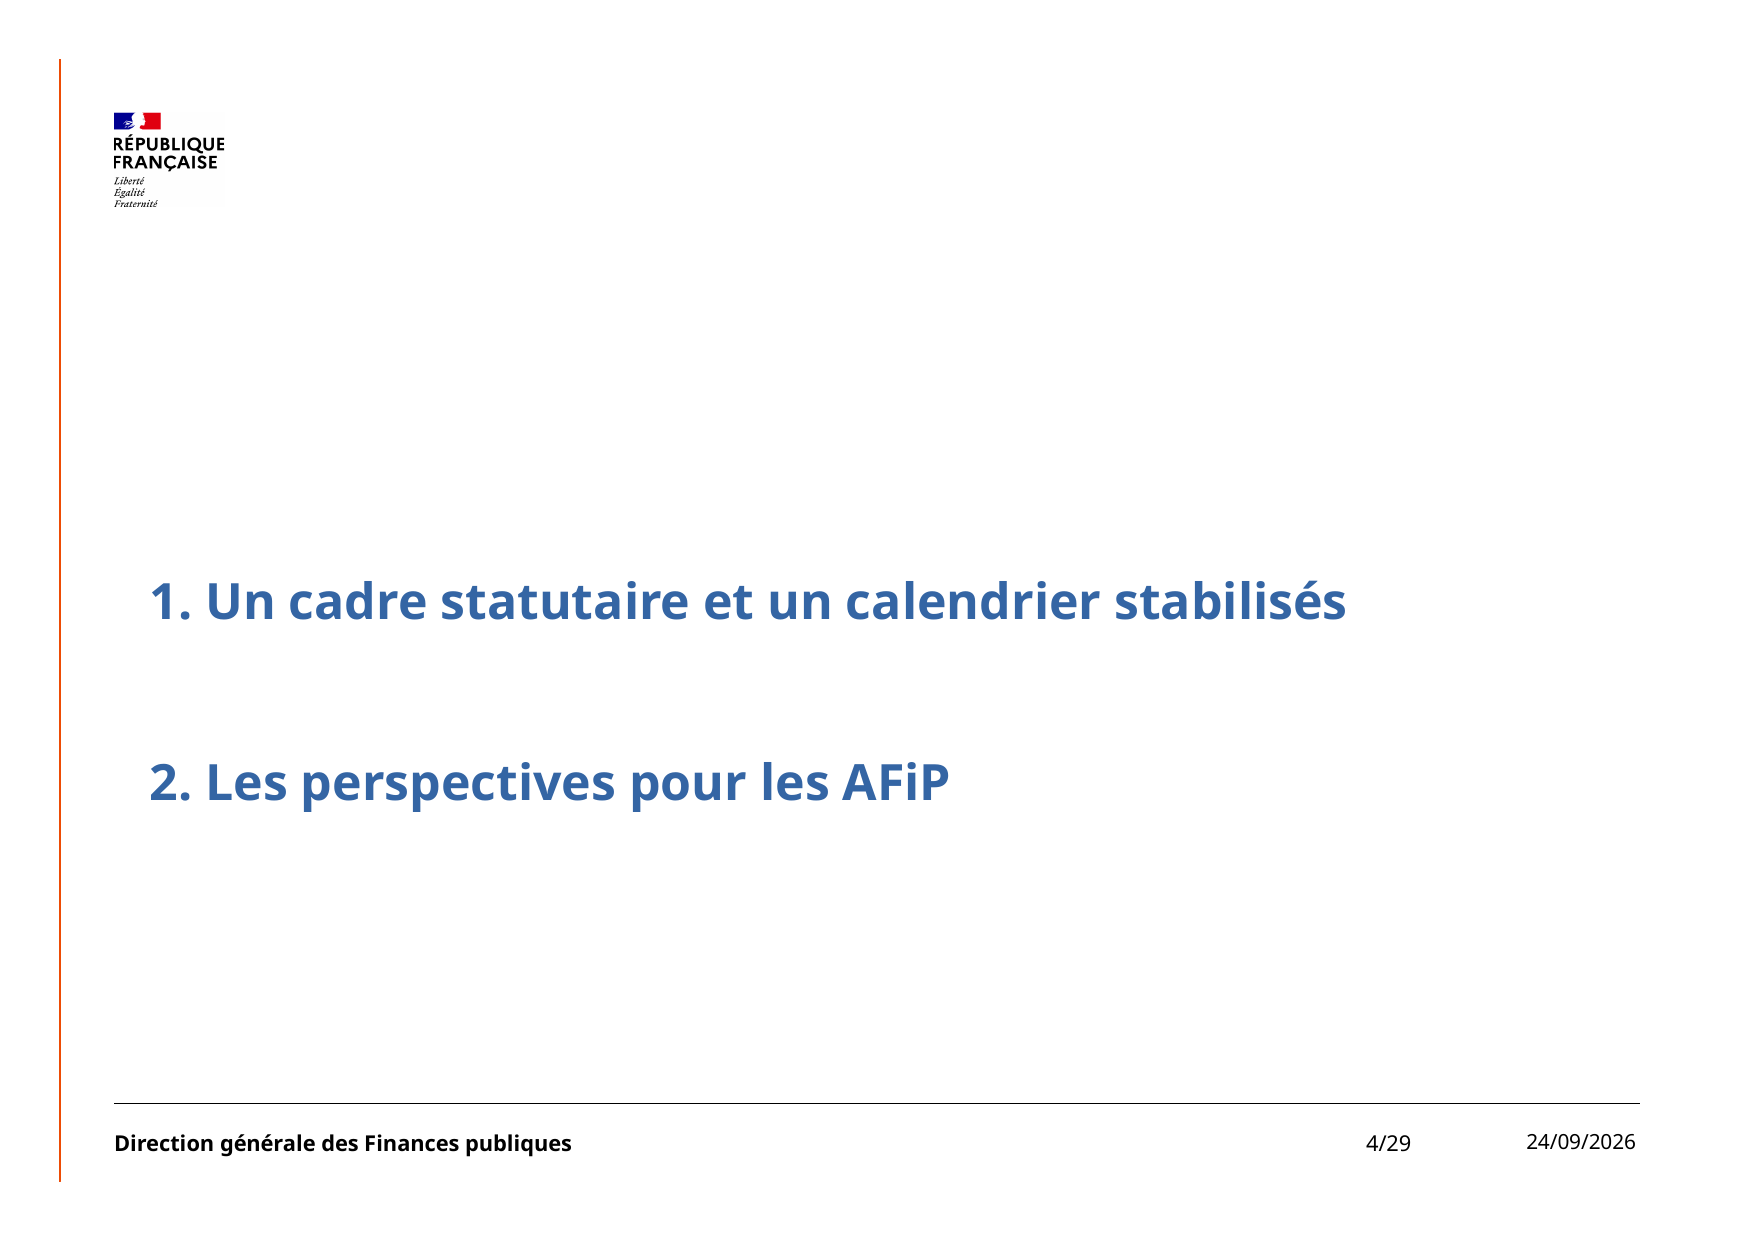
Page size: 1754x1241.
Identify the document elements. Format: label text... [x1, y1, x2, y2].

table_cell [1031, 816, 1472, 878]
table_cell [150, 816, 590, 878]
table_cell [1031, 685, 1472, 747]
table_cell [150, 685, 590, 747]
table_cell 2. Les perspectives pour les AFiP [150, 747, 1472, 816]
table_cell [150, 1003, 590, 1066]
table_cell [590, 816, 1031, 878]
table_cell [590, 941, 1031, 1003]
table_cell [1031, 1003, 1472, 1066]
table_cell [590, 685, 1031, 747]
table_cell [150, 878, 1472, 941]
picture [114, 112, 225, 207]
table_cell [1031, 941, 1472, 1003]
table_cell [150, 941, 590, 1003]
table_header 1. Un cadre statutaire et un calendrier stabilisés [150, 566, 1472, 685]
table_cell [590, 1003, 1031, 1066]
